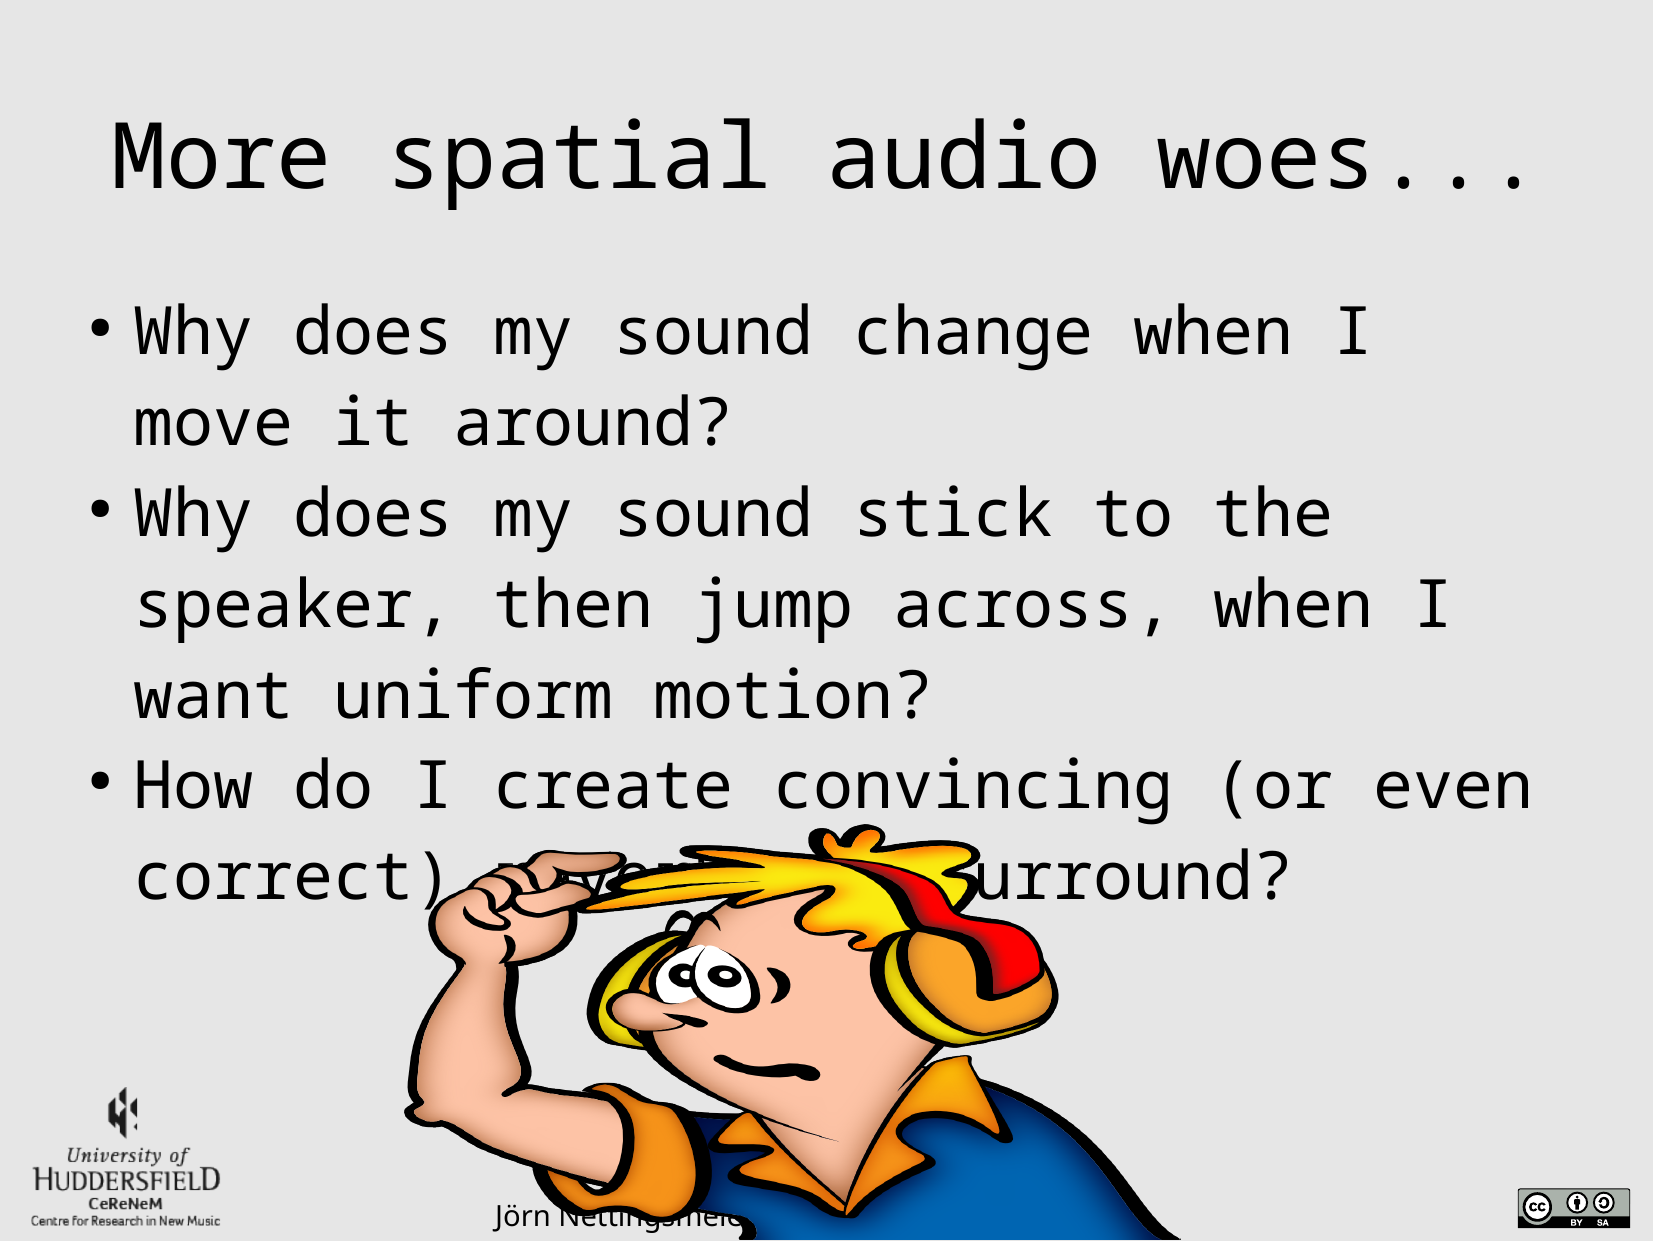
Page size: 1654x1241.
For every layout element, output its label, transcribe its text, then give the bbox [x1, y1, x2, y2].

text_box Why does my sound change when I move it around? Why does my sound stick to the speaker, then jump across, when I want uniform motion? How do I create convincing (or even correct) reverbs in surround? [73, 276, 1574, 836]
picture [404, 824, 1181, 1240]
picture [31, 1087, 222, 1229]
title More spatial audio woes... [82, 49, 1571, 257]
